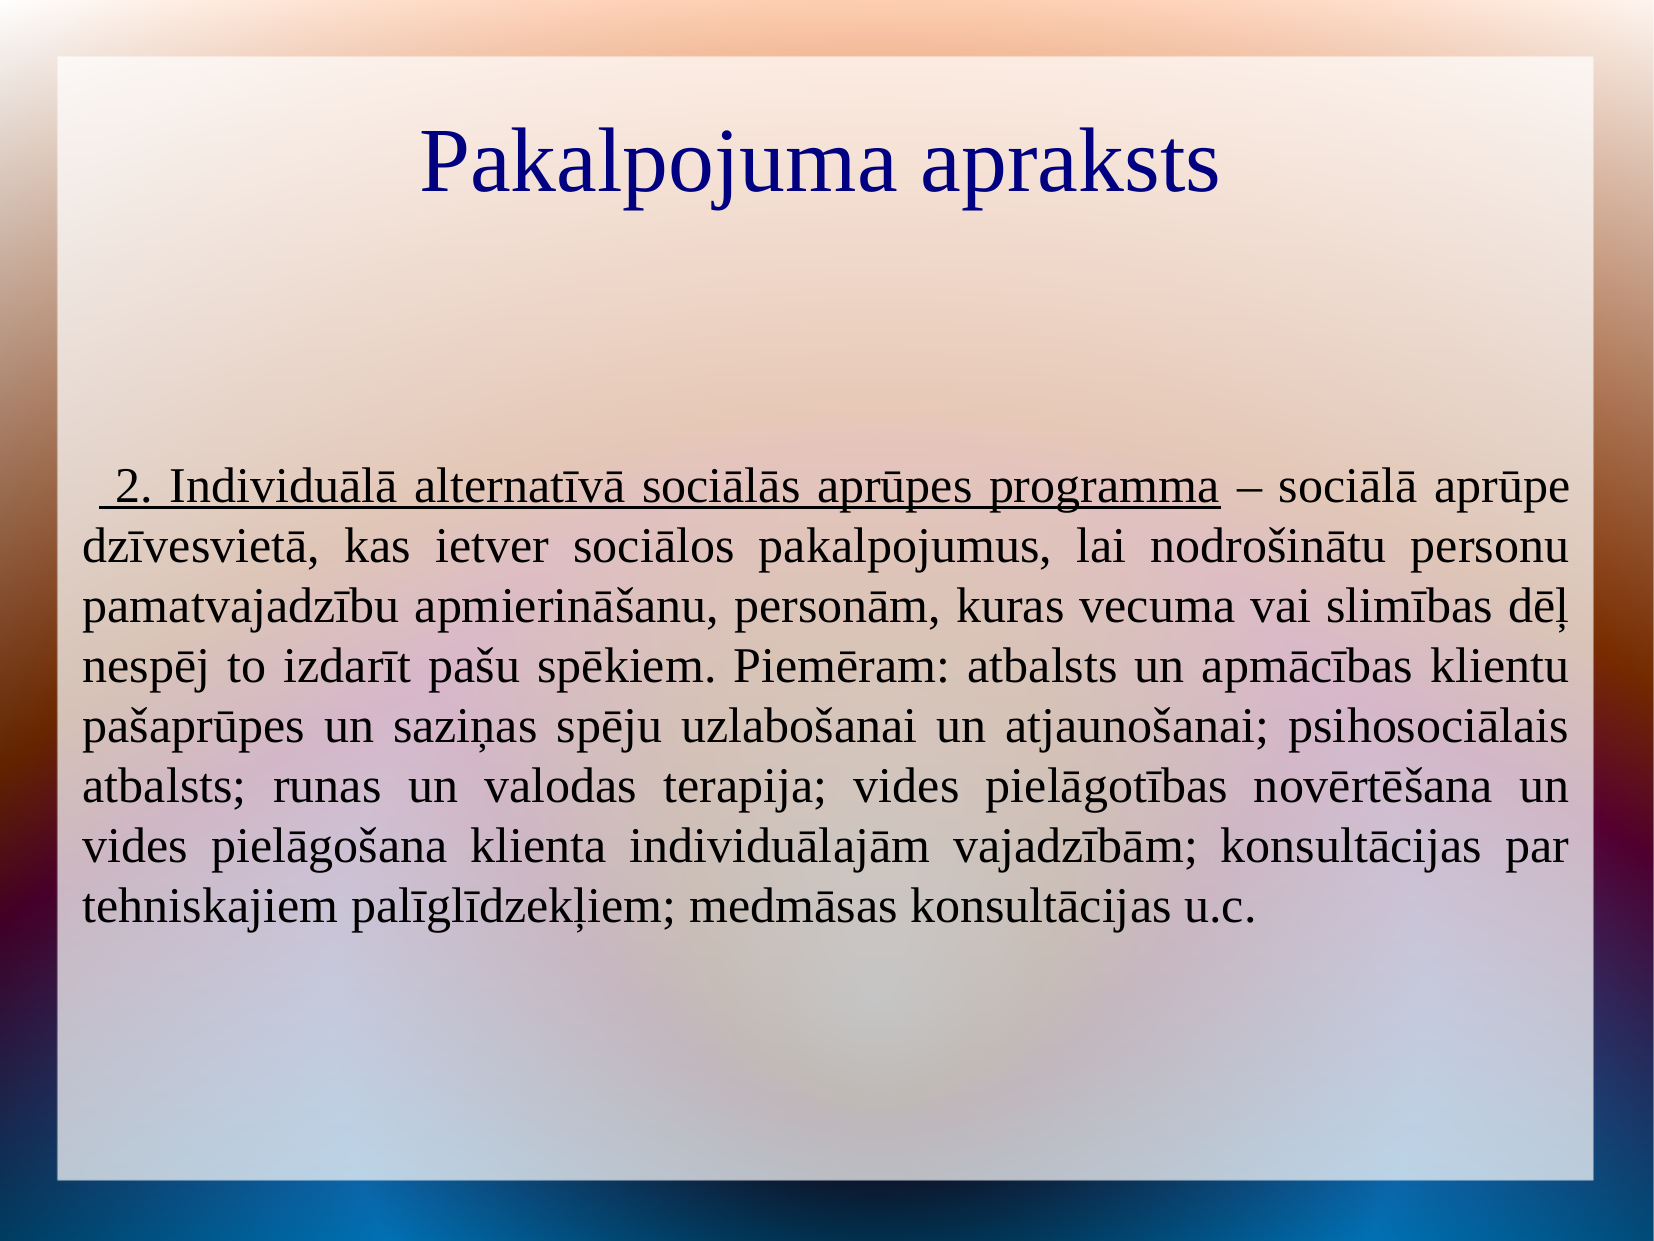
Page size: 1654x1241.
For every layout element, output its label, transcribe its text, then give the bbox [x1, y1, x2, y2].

subtitle 2. Individuālā alternatīvā sociālās aprūpes programma – sociālā aprūpe dzīvesvietā, kas ietver sociālos pakalpojumus, lai nodrošinātu personu pamatvajadzību apmierināšanu, personām, kuras vecuma vai slimības dēļ nespēj to izdarīt pašu spēkiem. Piemēram: atbalsts un apmācības klientu pašaprūpes un saziņas spēju uzlabošanai un atjaunošanai; psihosociālais atbalsts; runas un valodas terapija; vides pielāgotības novērtēšana un vides pielāgošana klienta individuālajām vajadzībām; konsultācijas par tehniskajiem palīglīdzekļiem; medmāsas konsultācijas u.c. [82, 251, 1571, 1135]
title Pakalpojuma apraksts [76, 59, 1565, 252]
